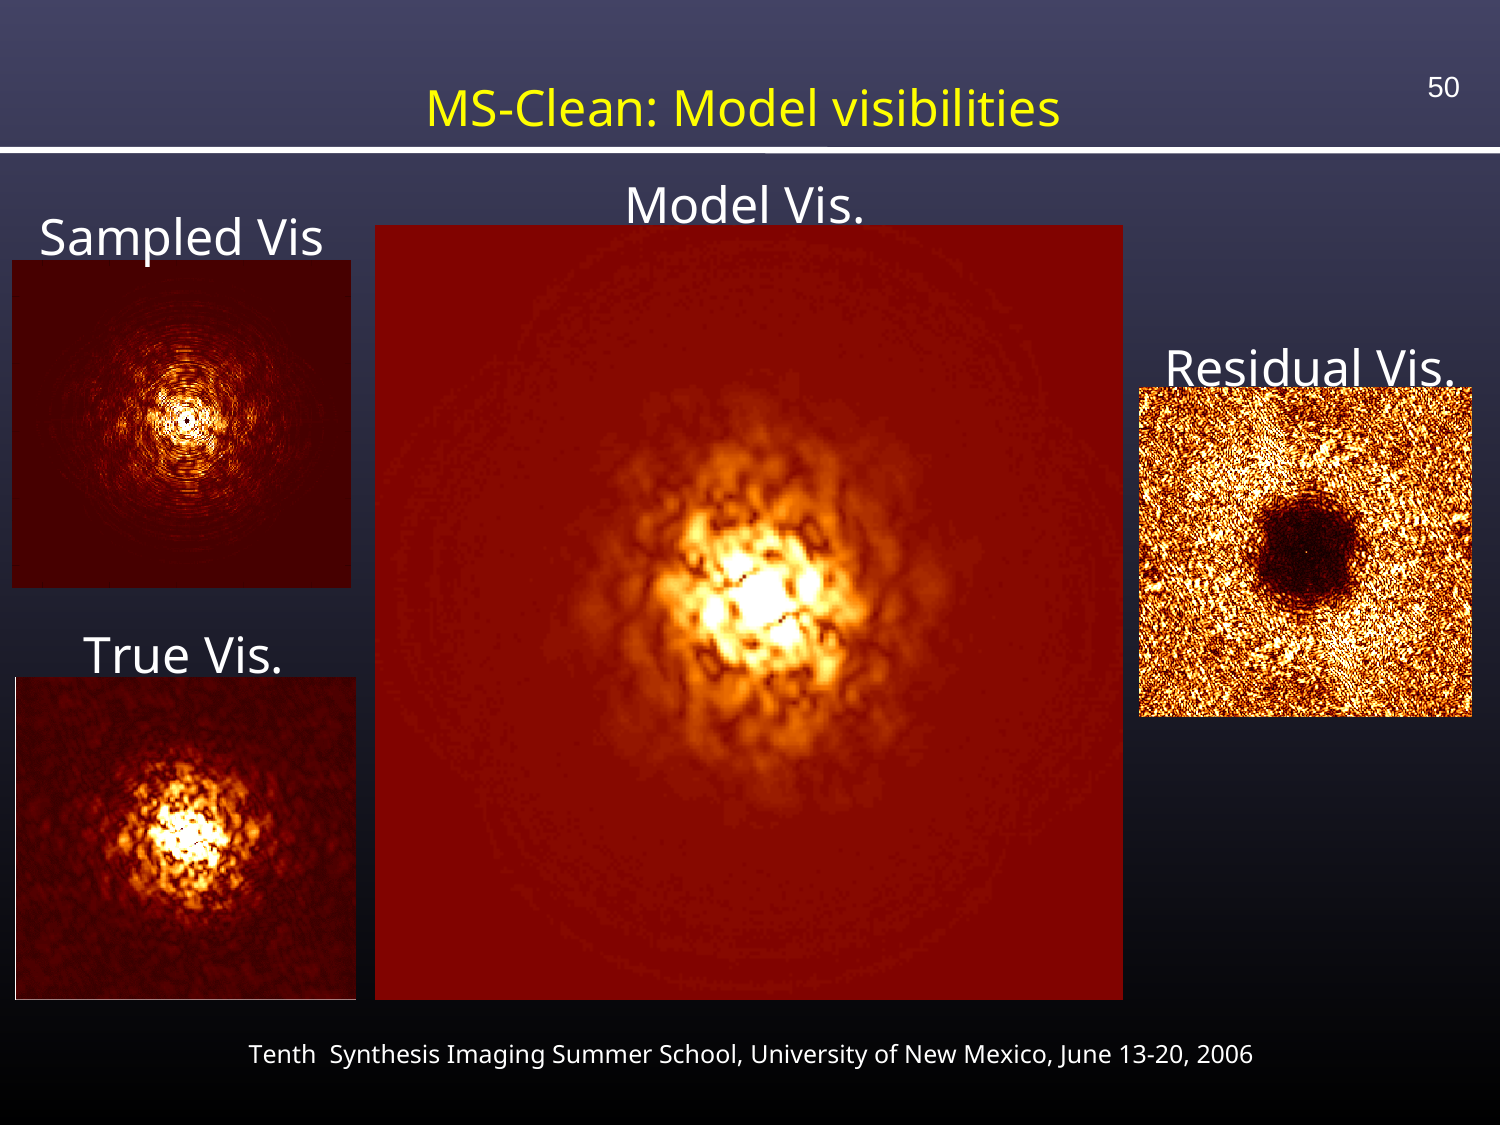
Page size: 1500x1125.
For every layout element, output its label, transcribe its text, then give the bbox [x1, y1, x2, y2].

text_box Sampled Vis [24, 194, 358, 279]
picture [375, 225, 1123, 1000]
picture [15, 677, 356, 1000]
text_box True Vis. [68, 612, 314, 698]
text_box Residual Vis. [1149, 324, 1493, 410]
title MS-Clean: Model visibilities [112, 62, 1375, 151]
picture [12, 260, 351, 588]
picture [1139, 387, 1472, 717]
text_box Model Vis. [609, 162, 891, 248]
